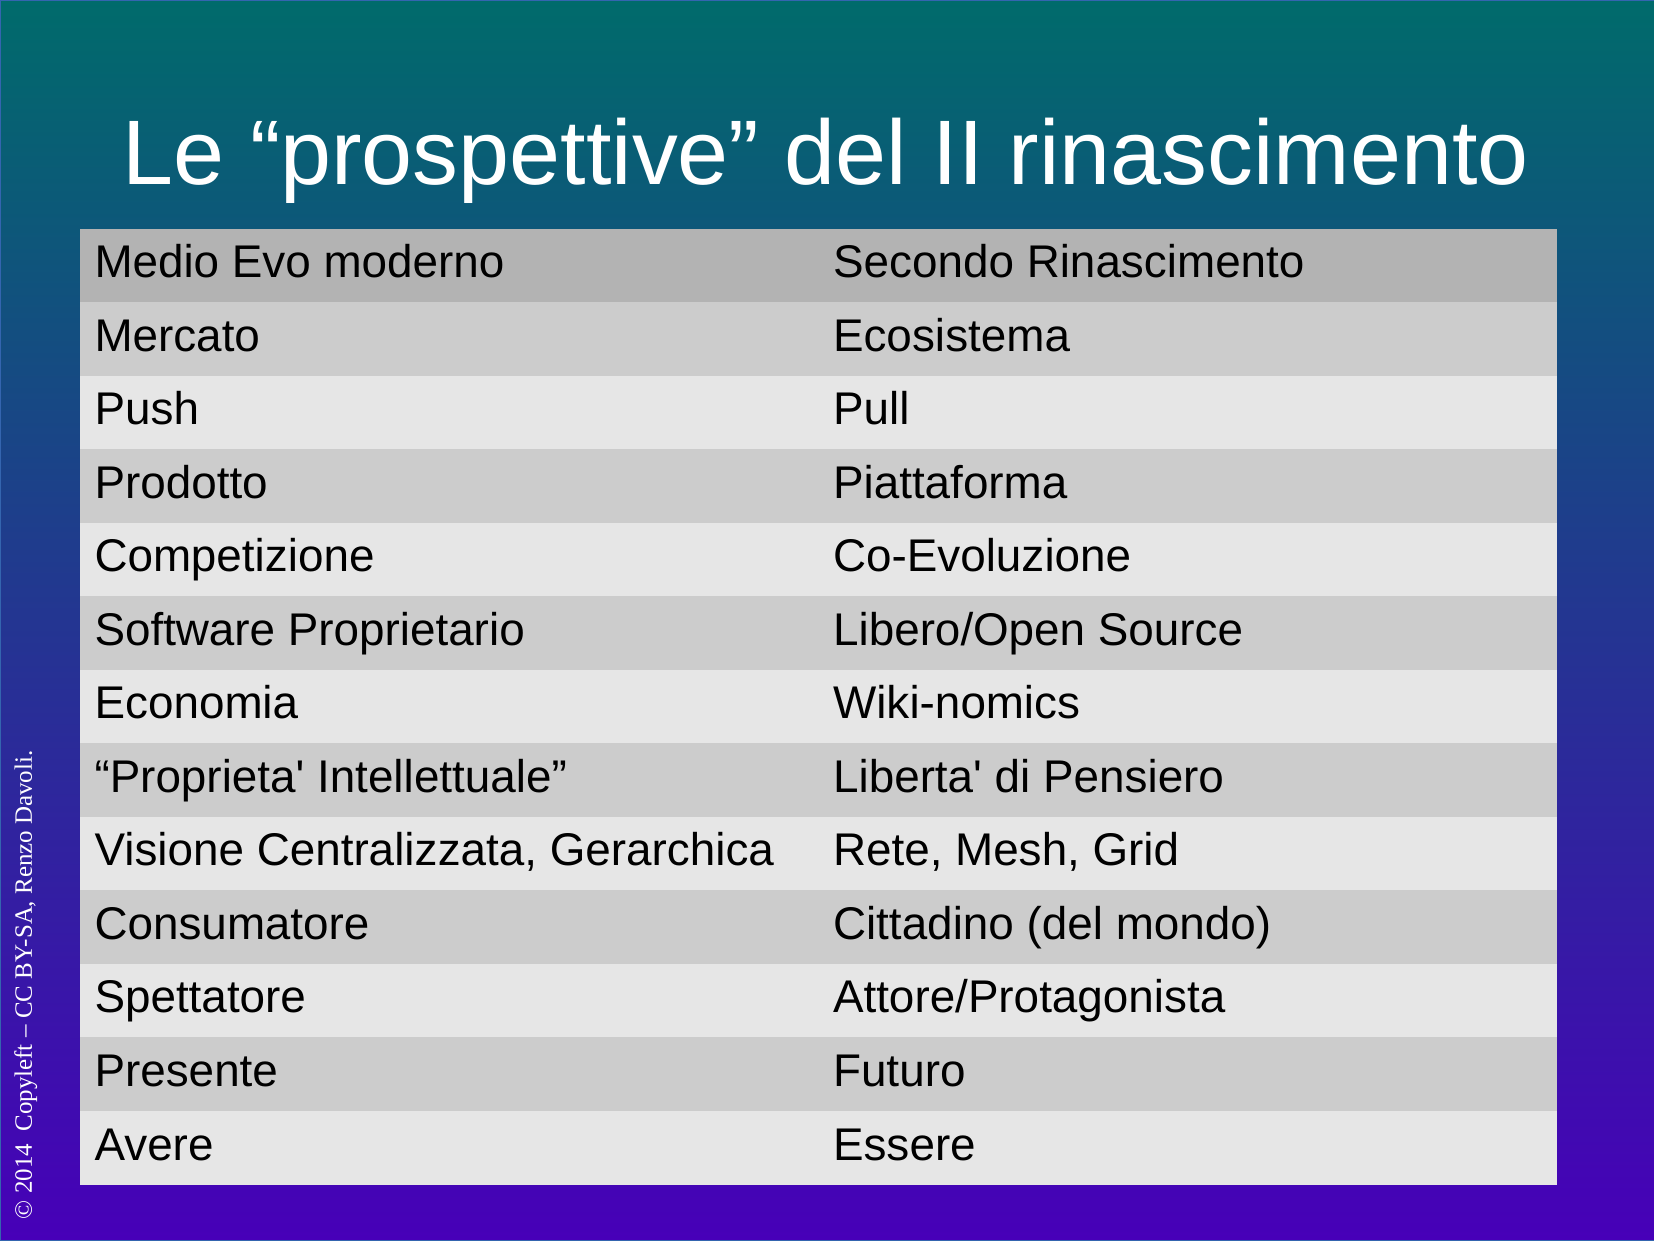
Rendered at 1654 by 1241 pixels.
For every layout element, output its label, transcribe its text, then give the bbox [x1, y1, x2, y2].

table_cell Presente [80, 1037, 818, 1111]
title Le “prospettive” del II rinascimento [82, 49, 1571, 257]
table_cell Push [80, 376, 818, 449]
table_cell Attore/Protagonista [818, 964, 1557, 1037]
table_header Medio Evo moderno [80, 229, 818, 302]
table_cell Pull [818, 376, 1557, 449]
table_cell Economia [80, 670, 818, 743]
table_cell “Proprieta' Intellettuale” [80, 743, 818, 817]
table_cell Competizione [80, 523, 818, 596]
table_cell Software Proprietario [80, 596, 818, 670]
table_cell Essere [818, 1111, 1557, 1185]
table_cell Piattaforma [818, 449, 1557, 523]
table_cell Ecosistema [818, 302, 1557, 376]
table_cell Co-Evoluzione [818, 523, 1557, 596]
table_cell Wiki-nomics [818, 670, 1557, 743]
table_cell Rete, Mesh, Grid [818, 817, 1557, 890]
table_cell Libero/Open Source [818, 596, 1557, 670]
table_cell Spettatore [80, 964, 818, 1037]
table_cell Cittadino (del mondo) [818, 890, 1557, 964]
table_header Secondo Rinascimento [818, 229, 1557, 302]
table_cell Futuro [818, 1037, 1557, 1111]
table_cell Avere [80, 1111, 818, 1185]
table_cell Liberta' di Pensiero [818, 743, 1557, 817]
table_cell Consumatore [80, 890, 818, 964]
table_cell Visione Centralizzata, Gerarchica [80, 817, 818, 890]
table_cell Prodotto [80, 449, 818, 523]
table_cell Mercato [80, 302, 818, 376]
